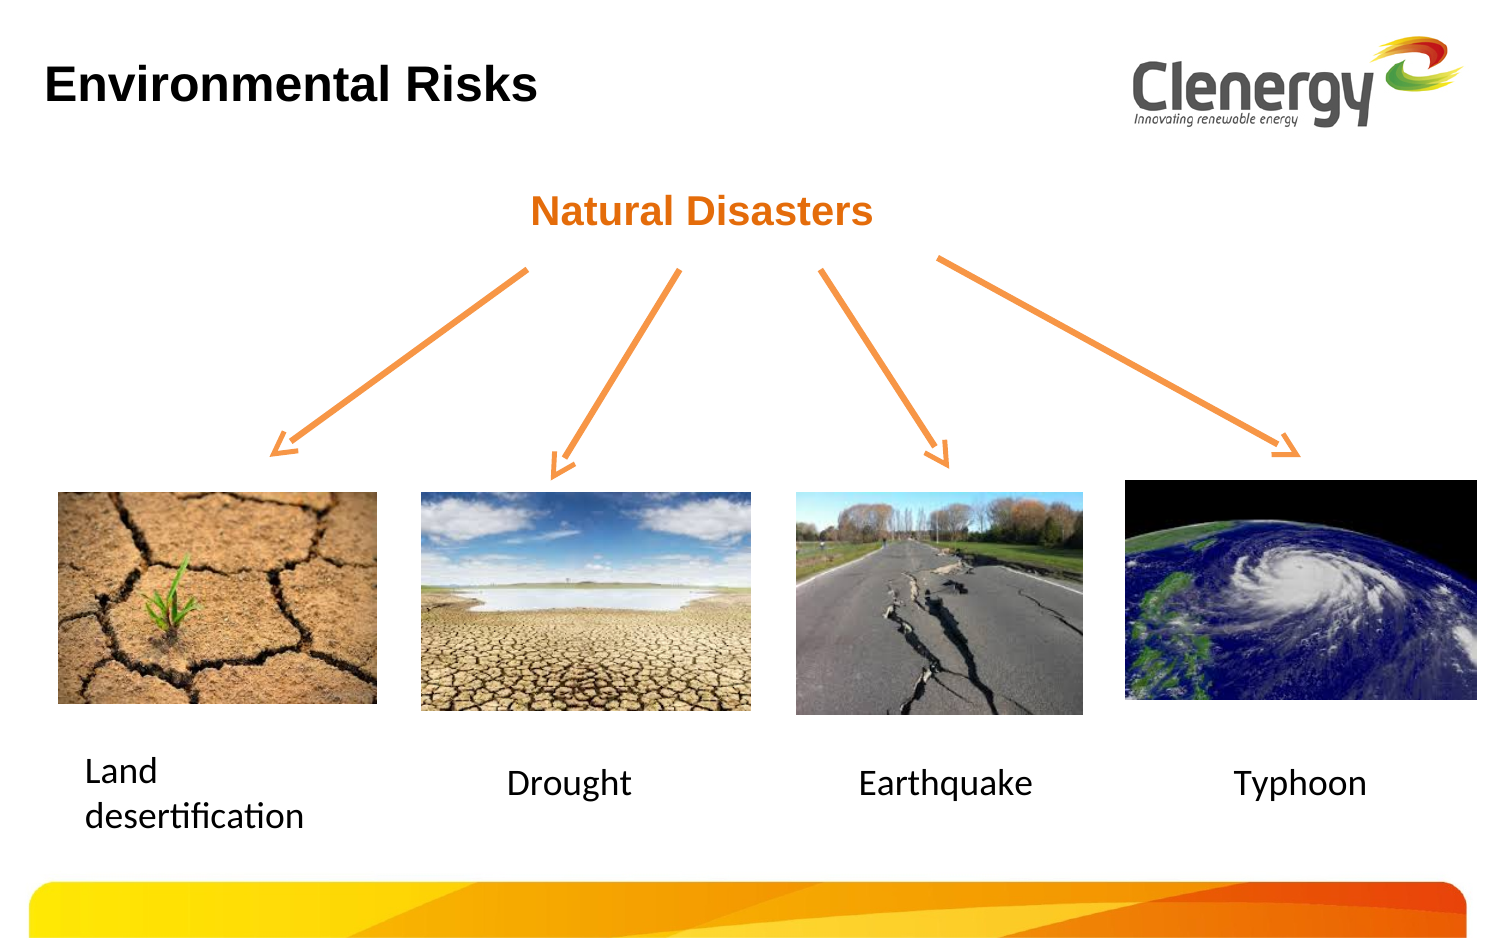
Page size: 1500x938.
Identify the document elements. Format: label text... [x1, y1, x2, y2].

picture [0, 0, 1500, 938]
text_box Environmental Risks [29, 43, 1176, 119]
text_box Land desertification [70, 738, 352, 844]
text_box Drought [492, 749, 668, 811]
text_box Earthquake [843, 749, 1055, 811]
text_box Natural Disasters [515, 175, 926, 242]
text_box Typhoon [1218, 749, 1442, 811]
